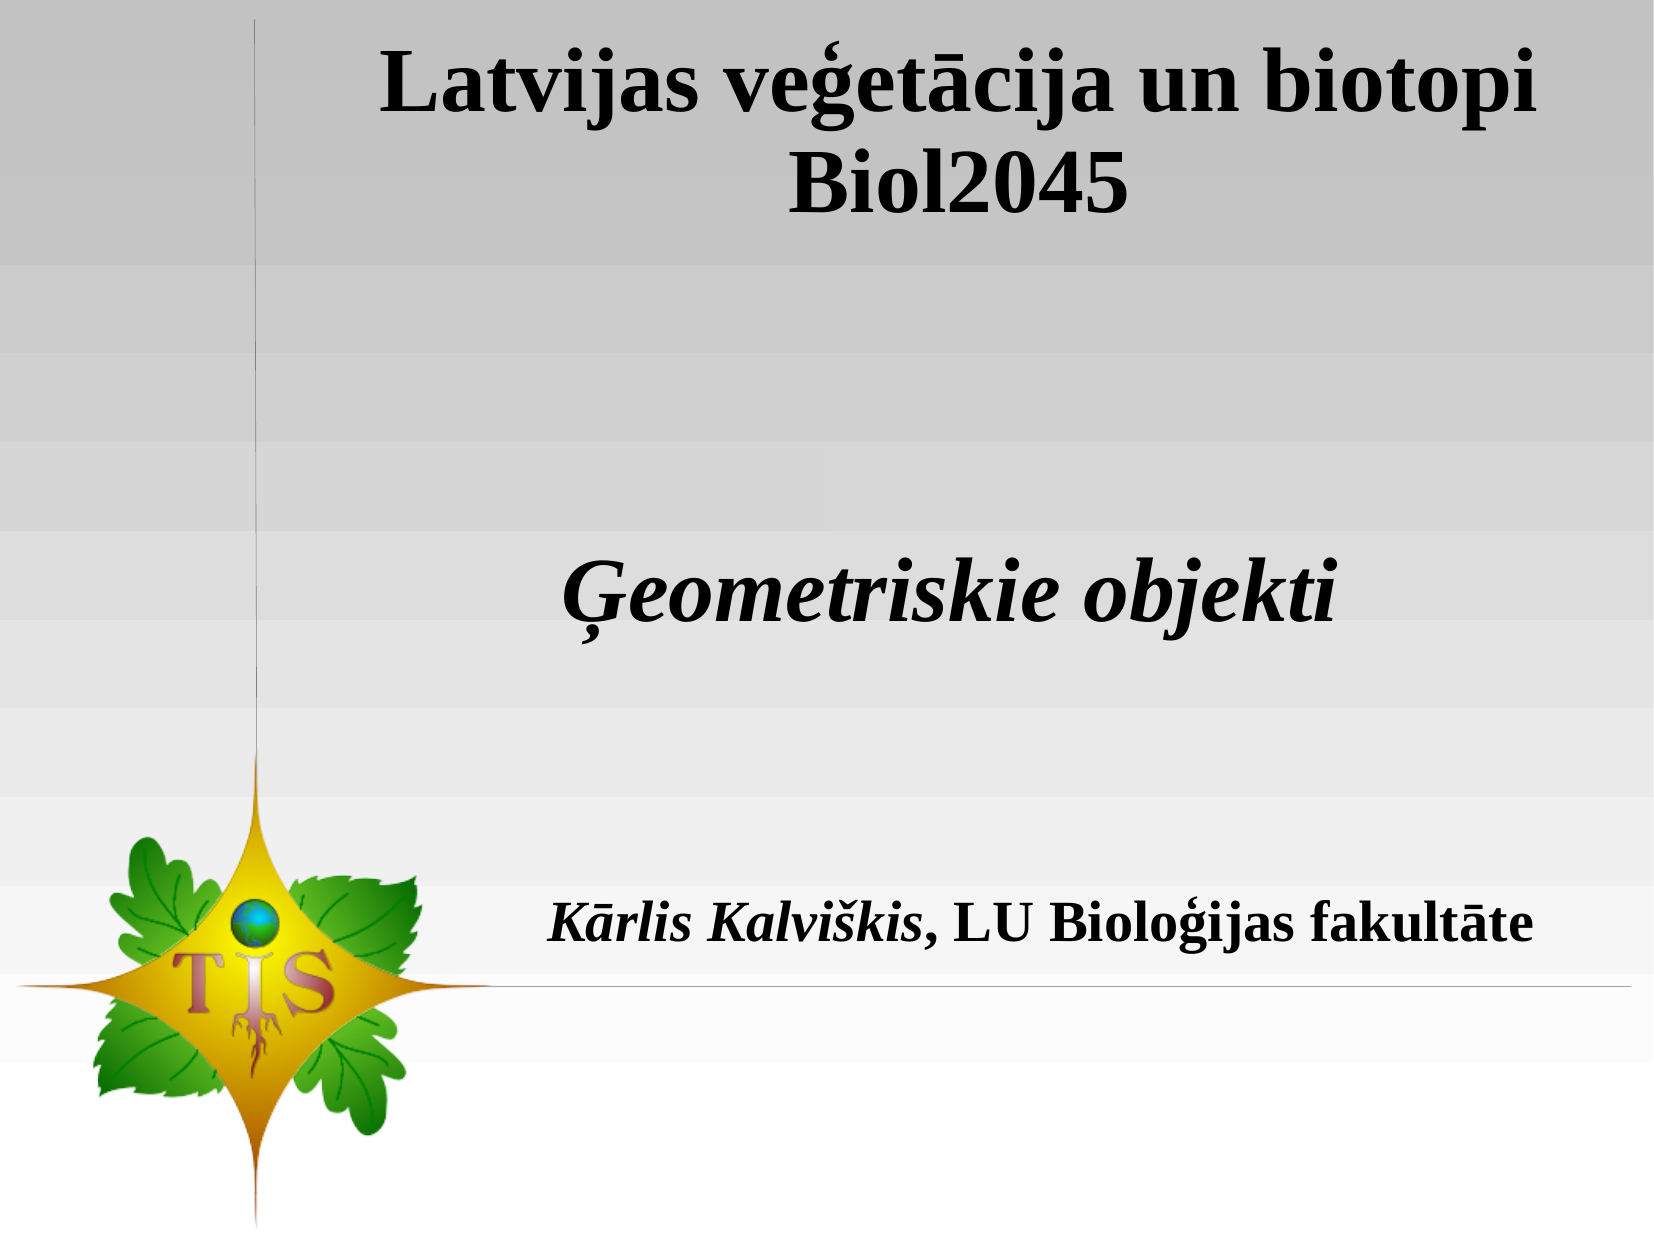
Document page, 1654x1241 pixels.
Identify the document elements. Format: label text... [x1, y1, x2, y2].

title Ģeometriskie objekti [295, 324, 1607, 857]
picture [0, 0, 1654, 1241]
